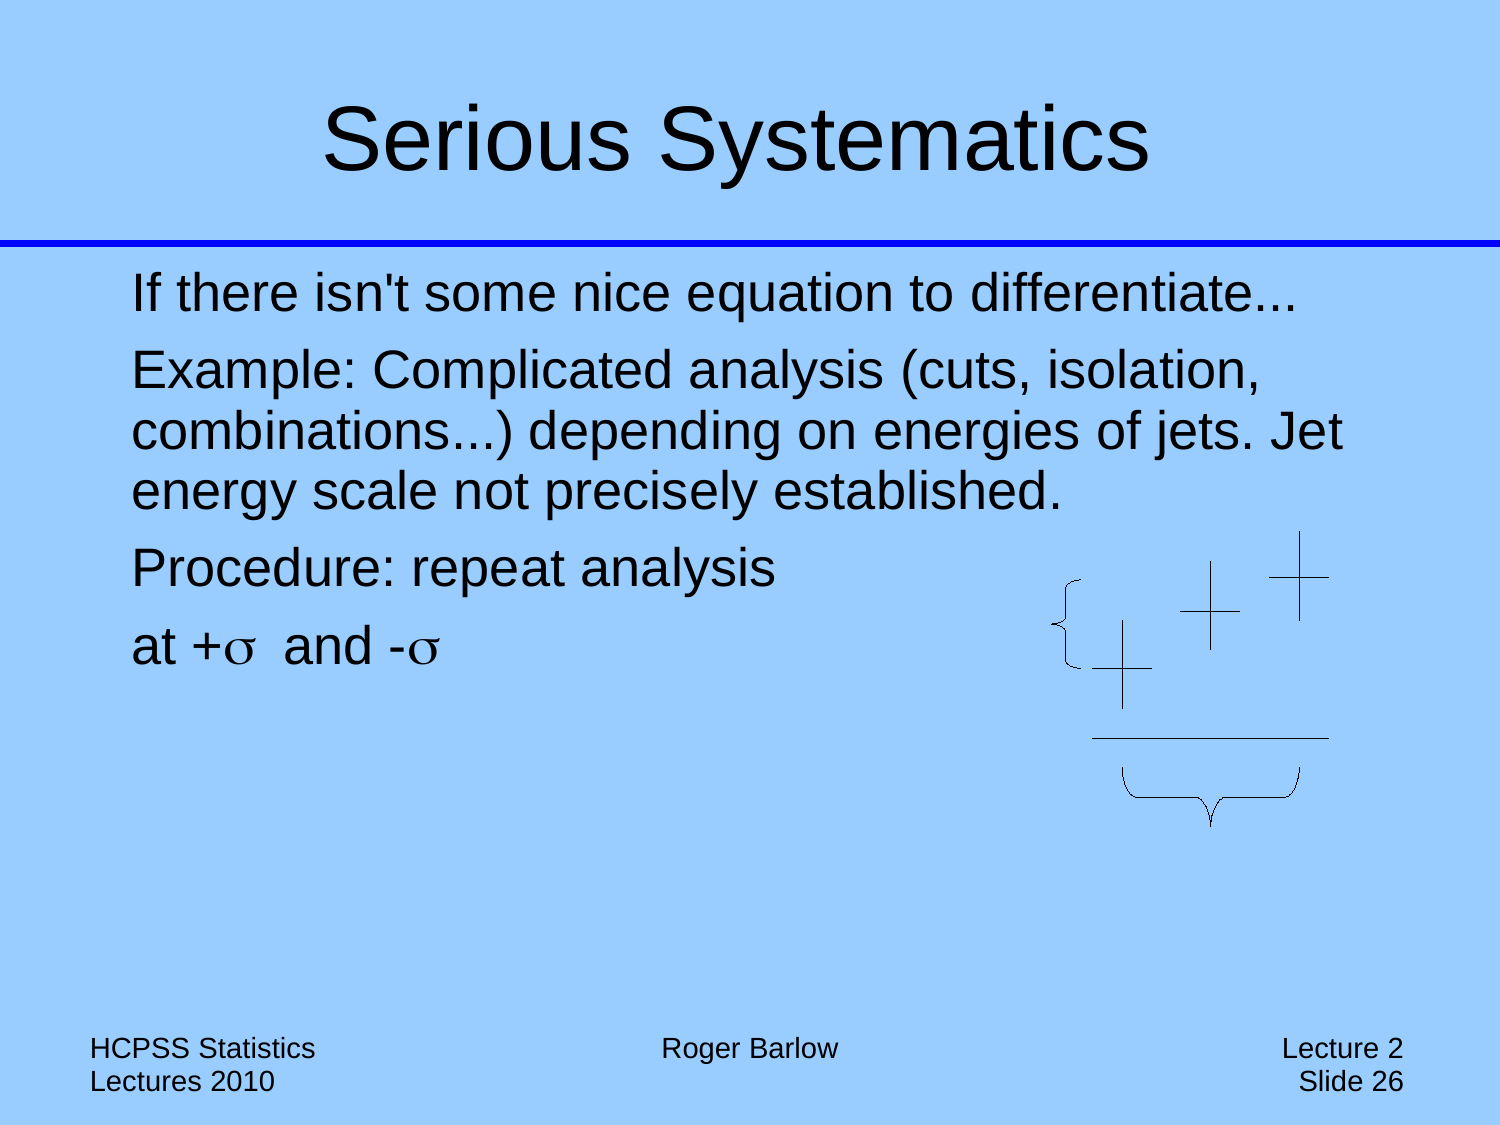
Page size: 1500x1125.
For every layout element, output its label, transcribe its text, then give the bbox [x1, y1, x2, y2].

title Serious Systematics [75, 52, 1426, 226]
list If there isn't some nice equation to differentiate... Example: Complicated analysis (cuts, isolation, combinations...) depending on energies of jets. Jet energy scale not precisely established. Procedure: repeat analysis at + and - [75, 262, 1418, 991]
